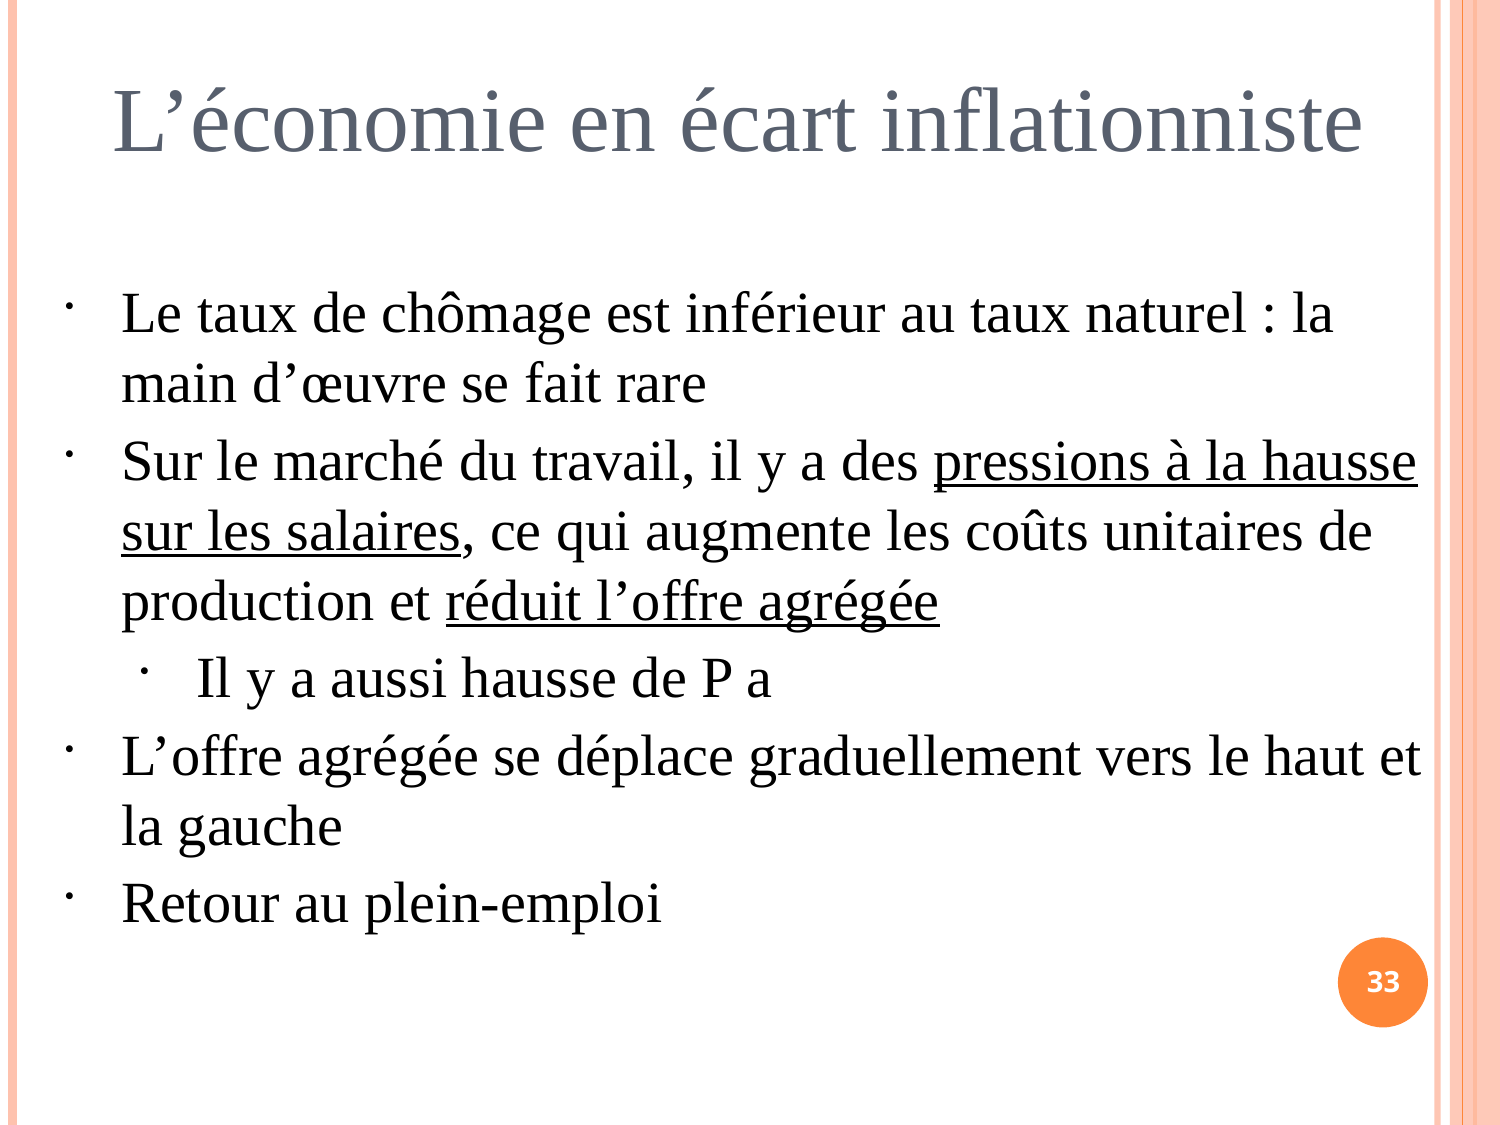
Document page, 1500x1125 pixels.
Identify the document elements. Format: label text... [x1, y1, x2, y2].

text_box L’économie en écart inflationniste [37, 37, 1463, 213]
text_box Le taux de chômage est inférieur au taux naturel : la main d’œuvre se fait rare Sur le marché du travail, il y a des pressions à la hausse sur les salaires, ce qui augmente les coûts unitaires de production et réduit l’offre agrégée Il y a aussi hausse de P a L’offre agrégée se déplace graduellement vers le haut et la gauche Retour au plein-emploi [49, 267, 1463, 1038]
